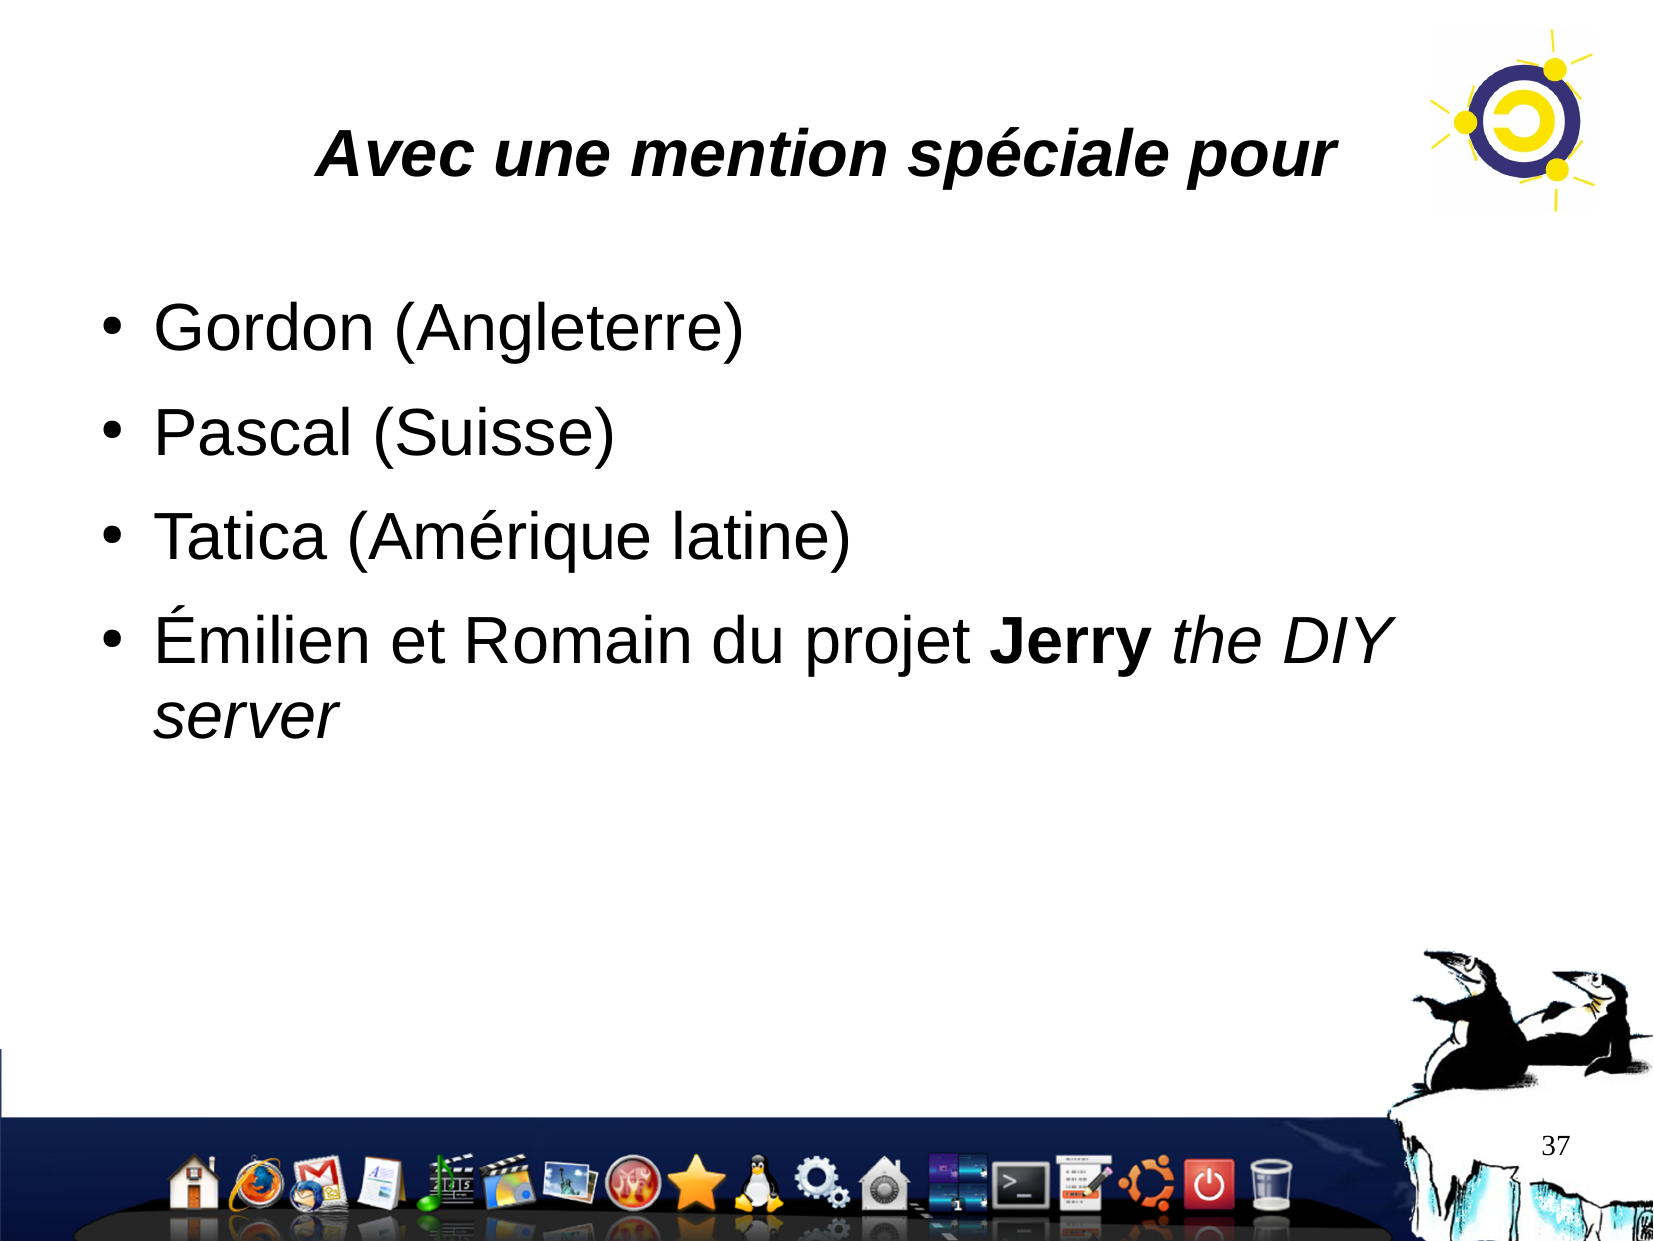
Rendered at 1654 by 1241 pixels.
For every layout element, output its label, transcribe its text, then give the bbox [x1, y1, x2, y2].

list Gordon (Angleterre) Pascal (Suisse) Tatica (Amérique latine) Émilien et Romain du projet Jerry the DIY server [82, 290, 1571, 1109]
title Avec une mention spéciale pour [82, 49, 1571, 257]
picture [0, 29, 1653, 1241]
